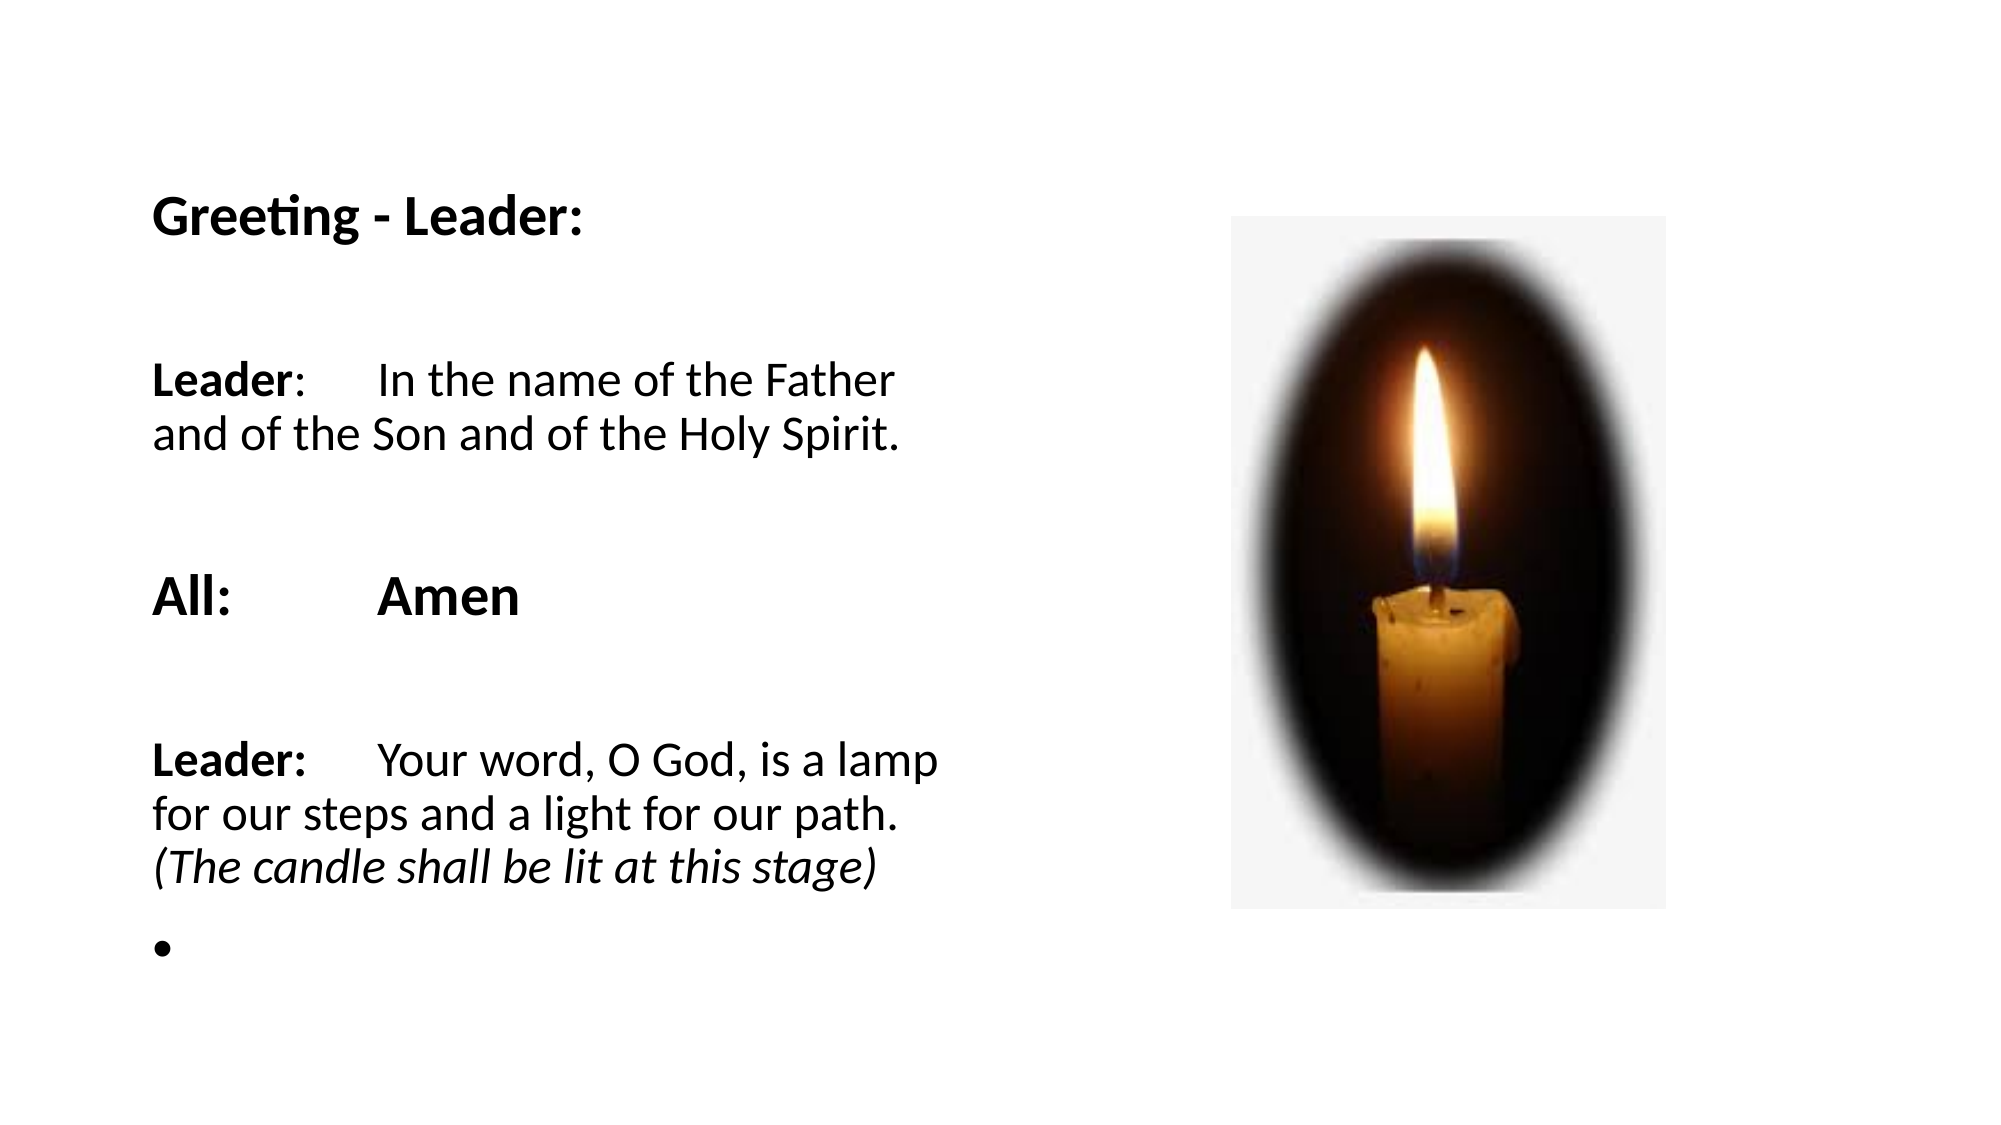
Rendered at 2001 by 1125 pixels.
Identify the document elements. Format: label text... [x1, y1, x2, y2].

picture [1231, 216, 1666, 909]
list Greeting - Leader: Leader: In the name of the Father and of the Son and of the Holy Spirit. All: Amen Leader: Your word, O God, is a lamp for our steps and a light for our path. (The candle shall be lit at this stage) [137, 178, 988, 1066]
